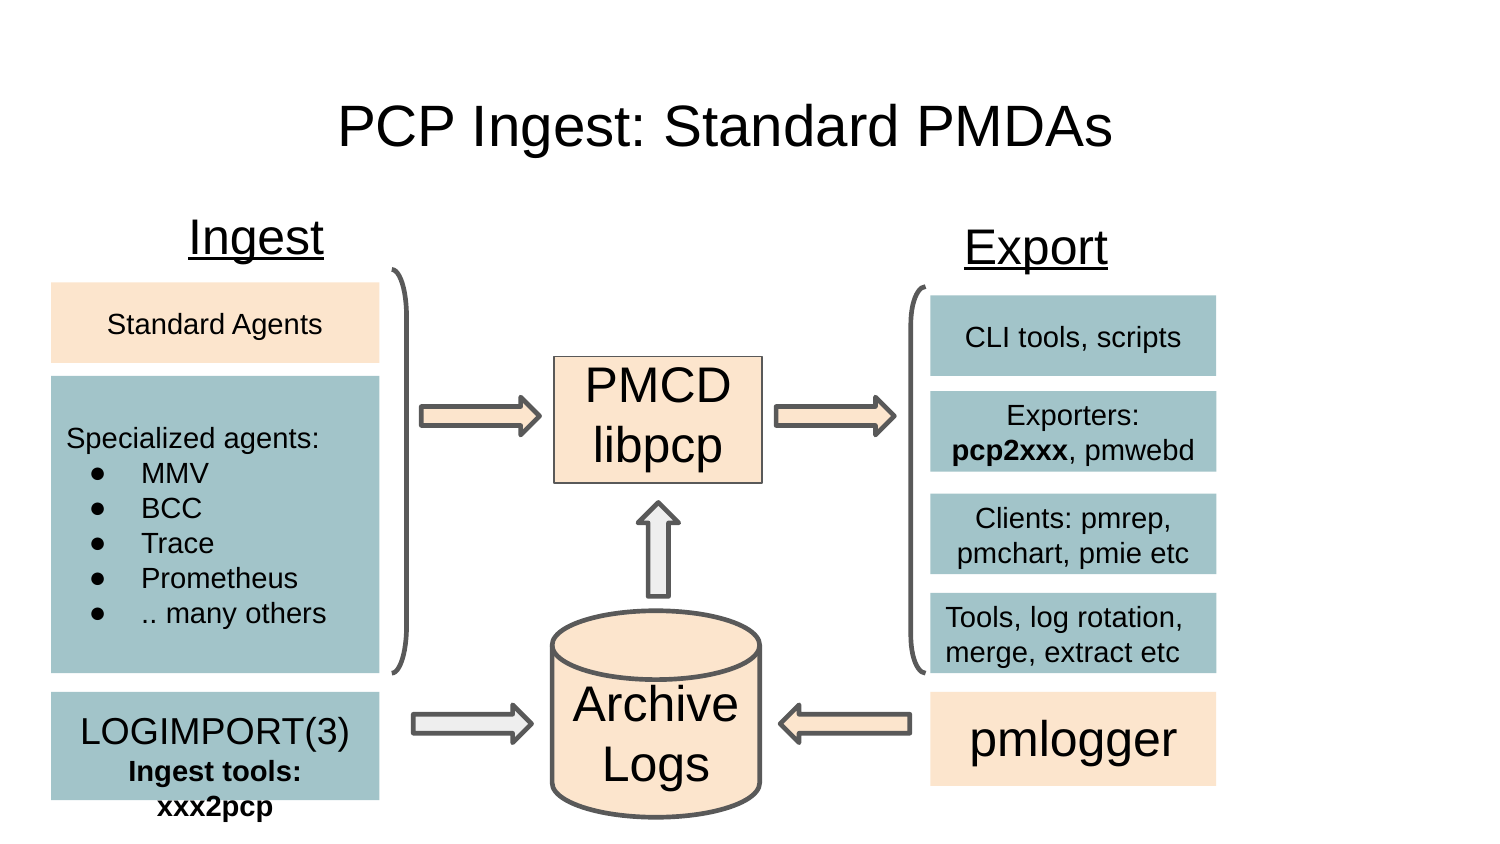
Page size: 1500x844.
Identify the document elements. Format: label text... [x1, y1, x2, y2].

text_box [637, 502, 679, 597]
text_box CLI tools, scripts [930, 295, 1217, 376]
title PCP Ingest: Standard PMDAs [51, 72, 1449, 153]
text_box Specialized agents: MMV BCC Trace Prometheus .. many others [51, 375, 380, 674]
text_box LOGIMPORT(3) Ingest tools: xxx2pcp [51, 691, 380, 801]
text_box PMCD libpcp [554, 356, 762, 483]
text_box Exporters: pcp2xxx, pmwebd [930, 391, 1217, 472]
text_box [421, 397, 540, 436]
text_box Ingest [165, 189, 348, 270]
text_box Tools, log rotation, merge, extract etc [930, 592, 1217, 674]
text_box [413, 704, 532, 743]
list [35, 153, 1480, 844]
text_box [780, 704, 910, 743]
text_box Clients: pmrep, pmchart, pmie etc [930, 493, 1217, 575]
text_box Export [945, 199, 1128, 280]
text_box Archive Logs [552, 610, 760, 818]
text_box Standard Agents [51, 282, 380, 363]
text_box pmlogger [930, 691, 1217, 786]
text_box [776, 397, 895, 436]
